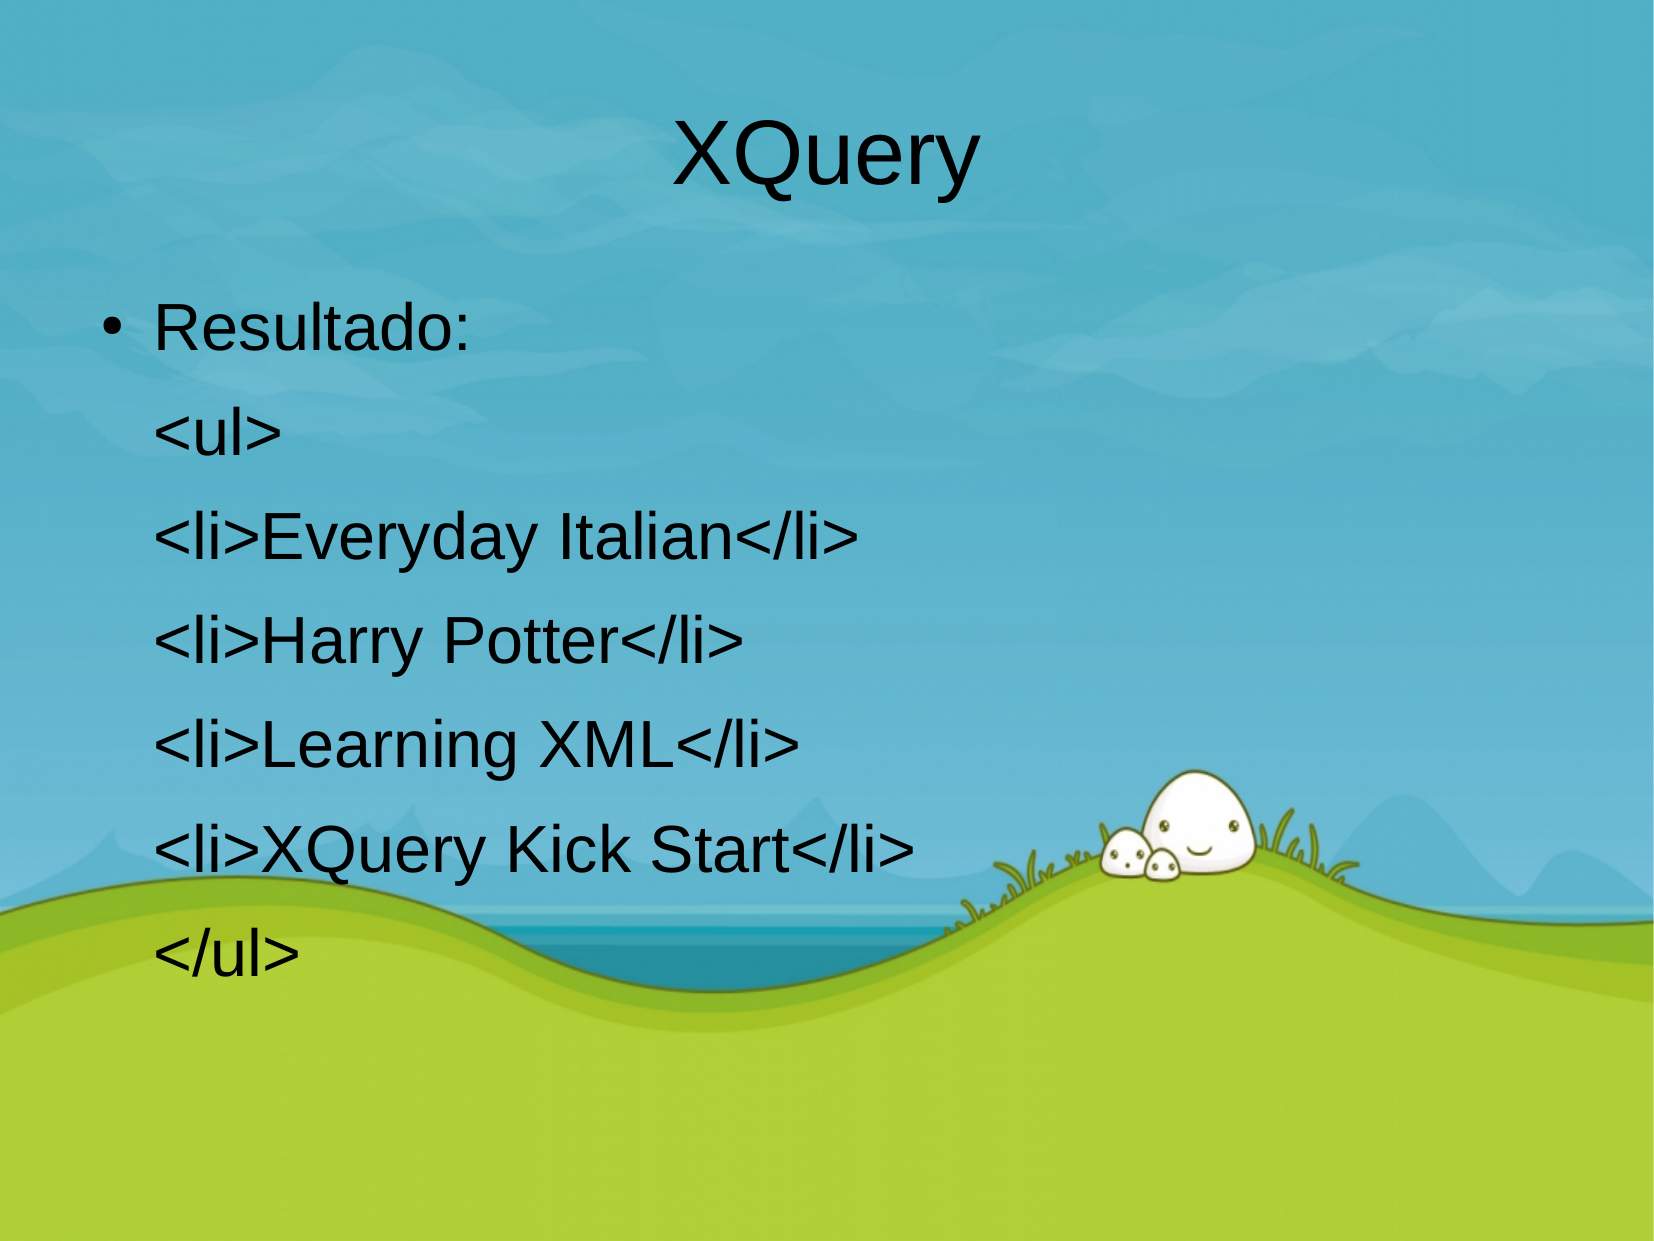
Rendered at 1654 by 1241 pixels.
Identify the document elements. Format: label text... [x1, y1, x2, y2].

list Resultado: <ul> <li>Everyday Italian</li> <li>Harry Potter</li> <li>Learning XML</li> <li>XQuery Kick Start</li> </ul> [82, 290, 1571, 1109]
title XQuery [82, 49, 1571, 257]
picture [0, 0, 1654, 1241]
